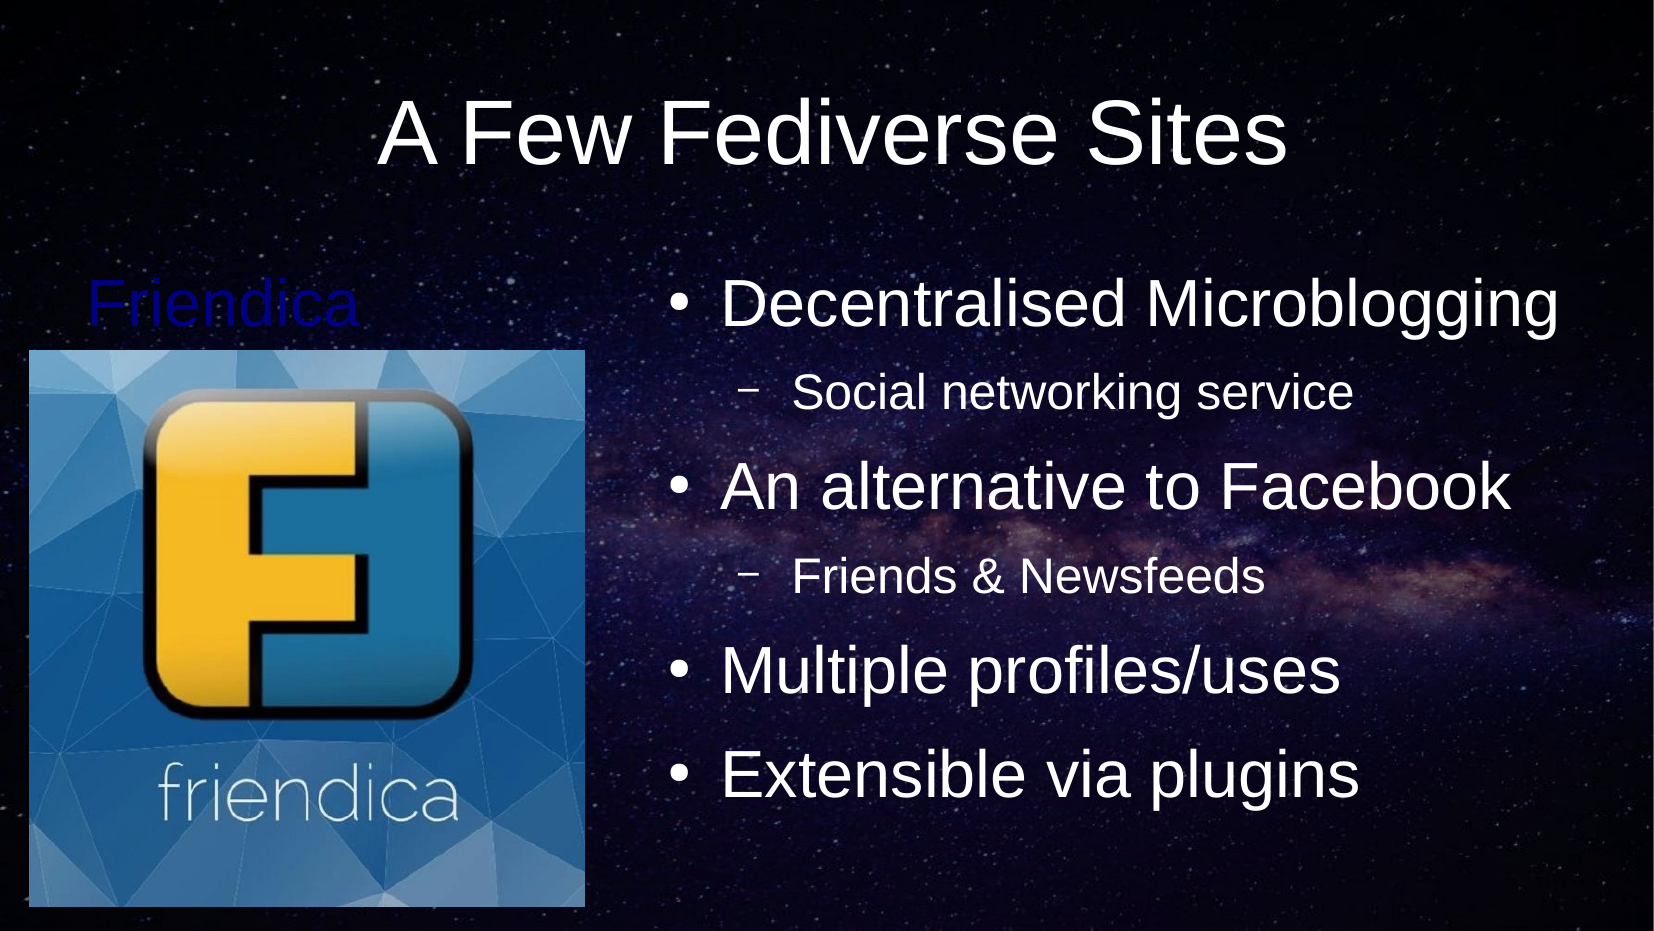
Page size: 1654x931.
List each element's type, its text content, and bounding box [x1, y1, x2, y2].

picture [0, 0, 1654, 931]
list Friendica [86, 265, 621, 352]
title A Few Fediverse Sites [90, 55, 1579, 211]
list Decentralised Microblogging Social networking service An alternative to Facebook Friends & Newsfeeds Multiple profiles/uses Extensible via plugins [649, 265, 1576, 857]
